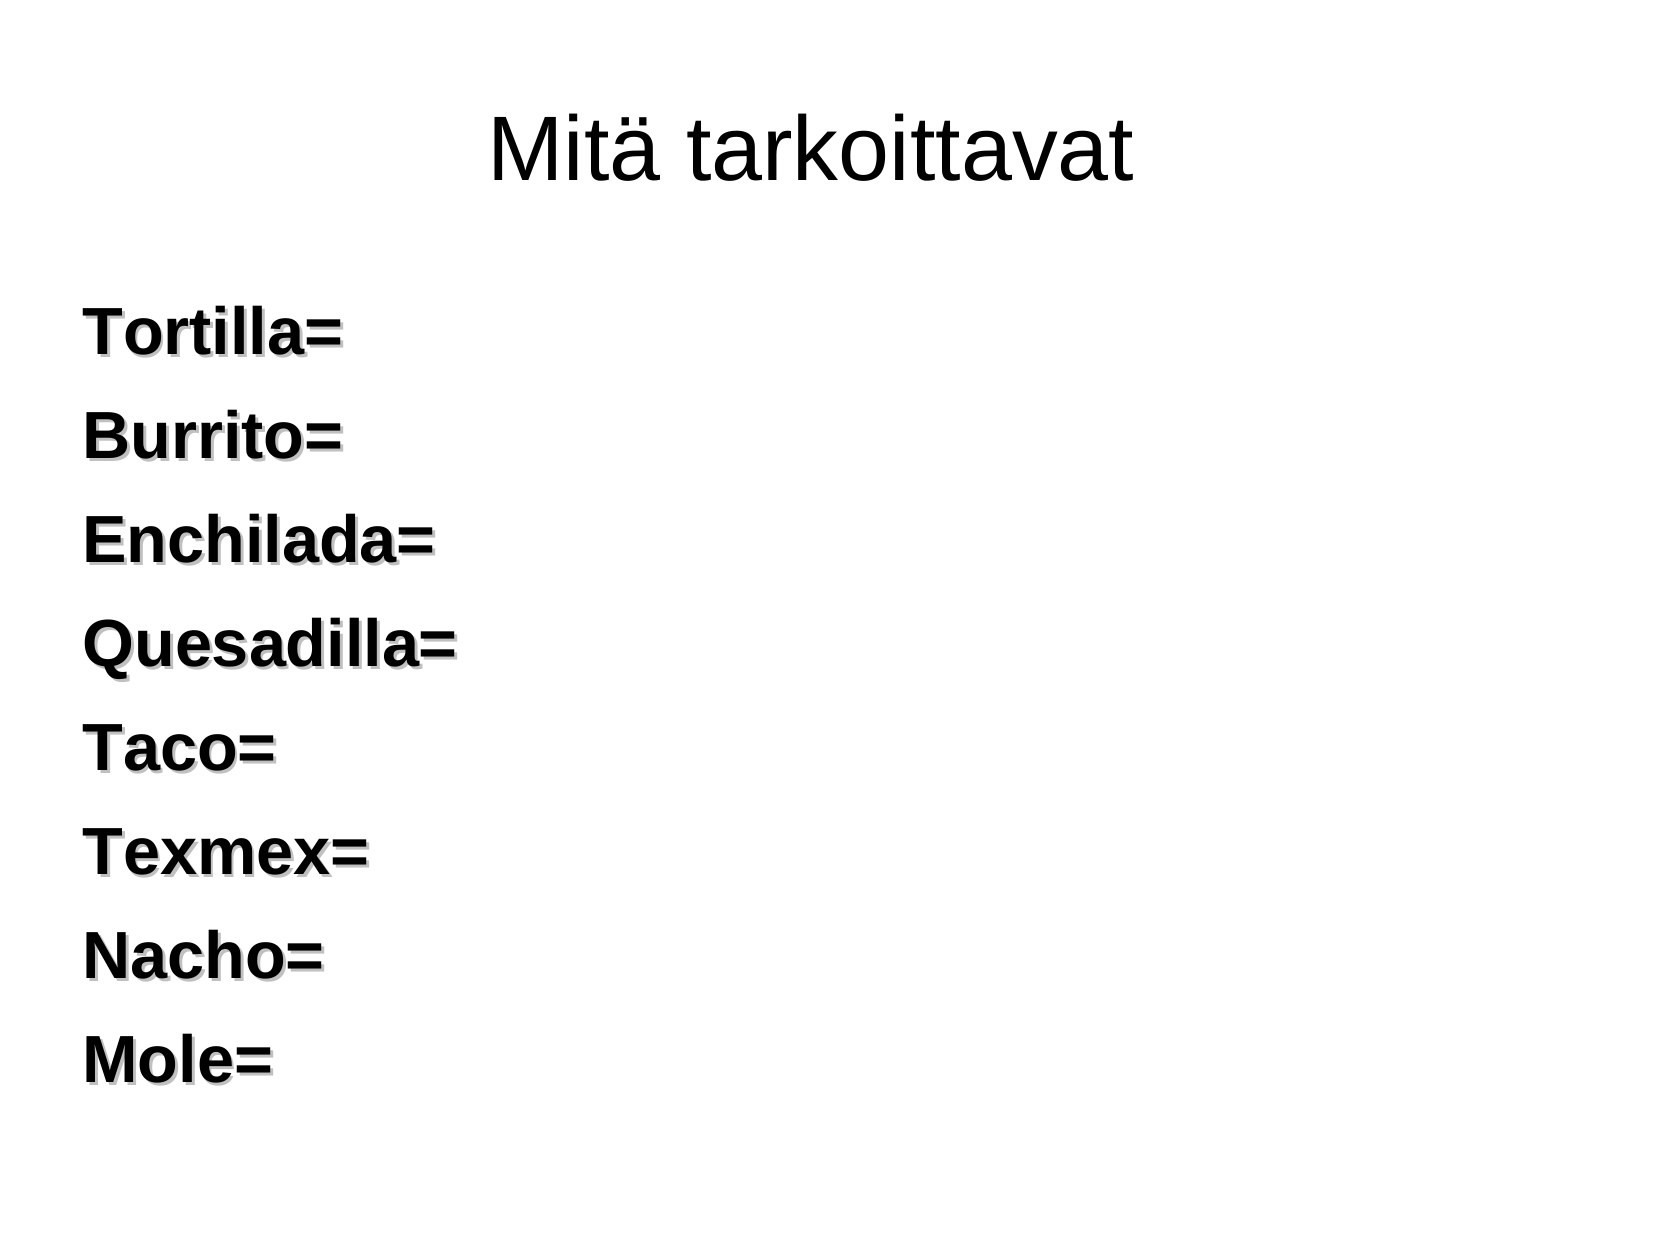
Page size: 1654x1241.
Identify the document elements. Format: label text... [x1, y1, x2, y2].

list Tortilla= Burrito= Enchilada= Quesadilla= Taco= Texmex= Nacho= Mole= [82, 290, 1566, 1241]
title Mitä tarkoittavat [82, 47, 1566, 252]
